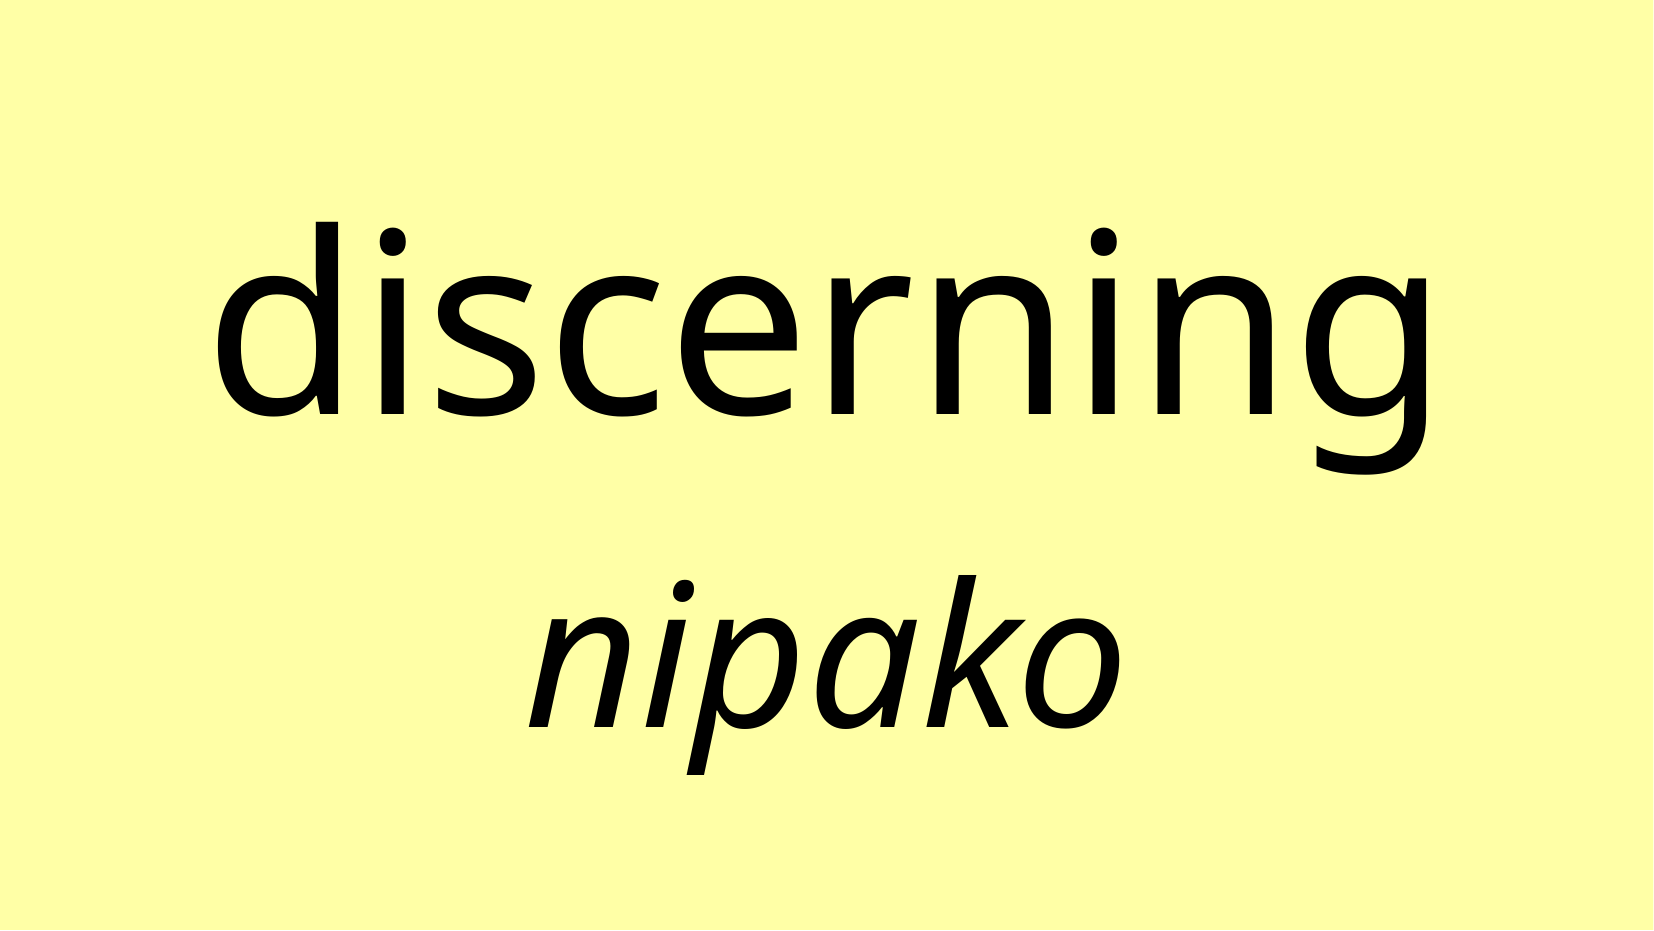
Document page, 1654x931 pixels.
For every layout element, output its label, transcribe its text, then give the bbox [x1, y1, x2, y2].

text_box discerning nipako [168, 173, 1486, 757]
